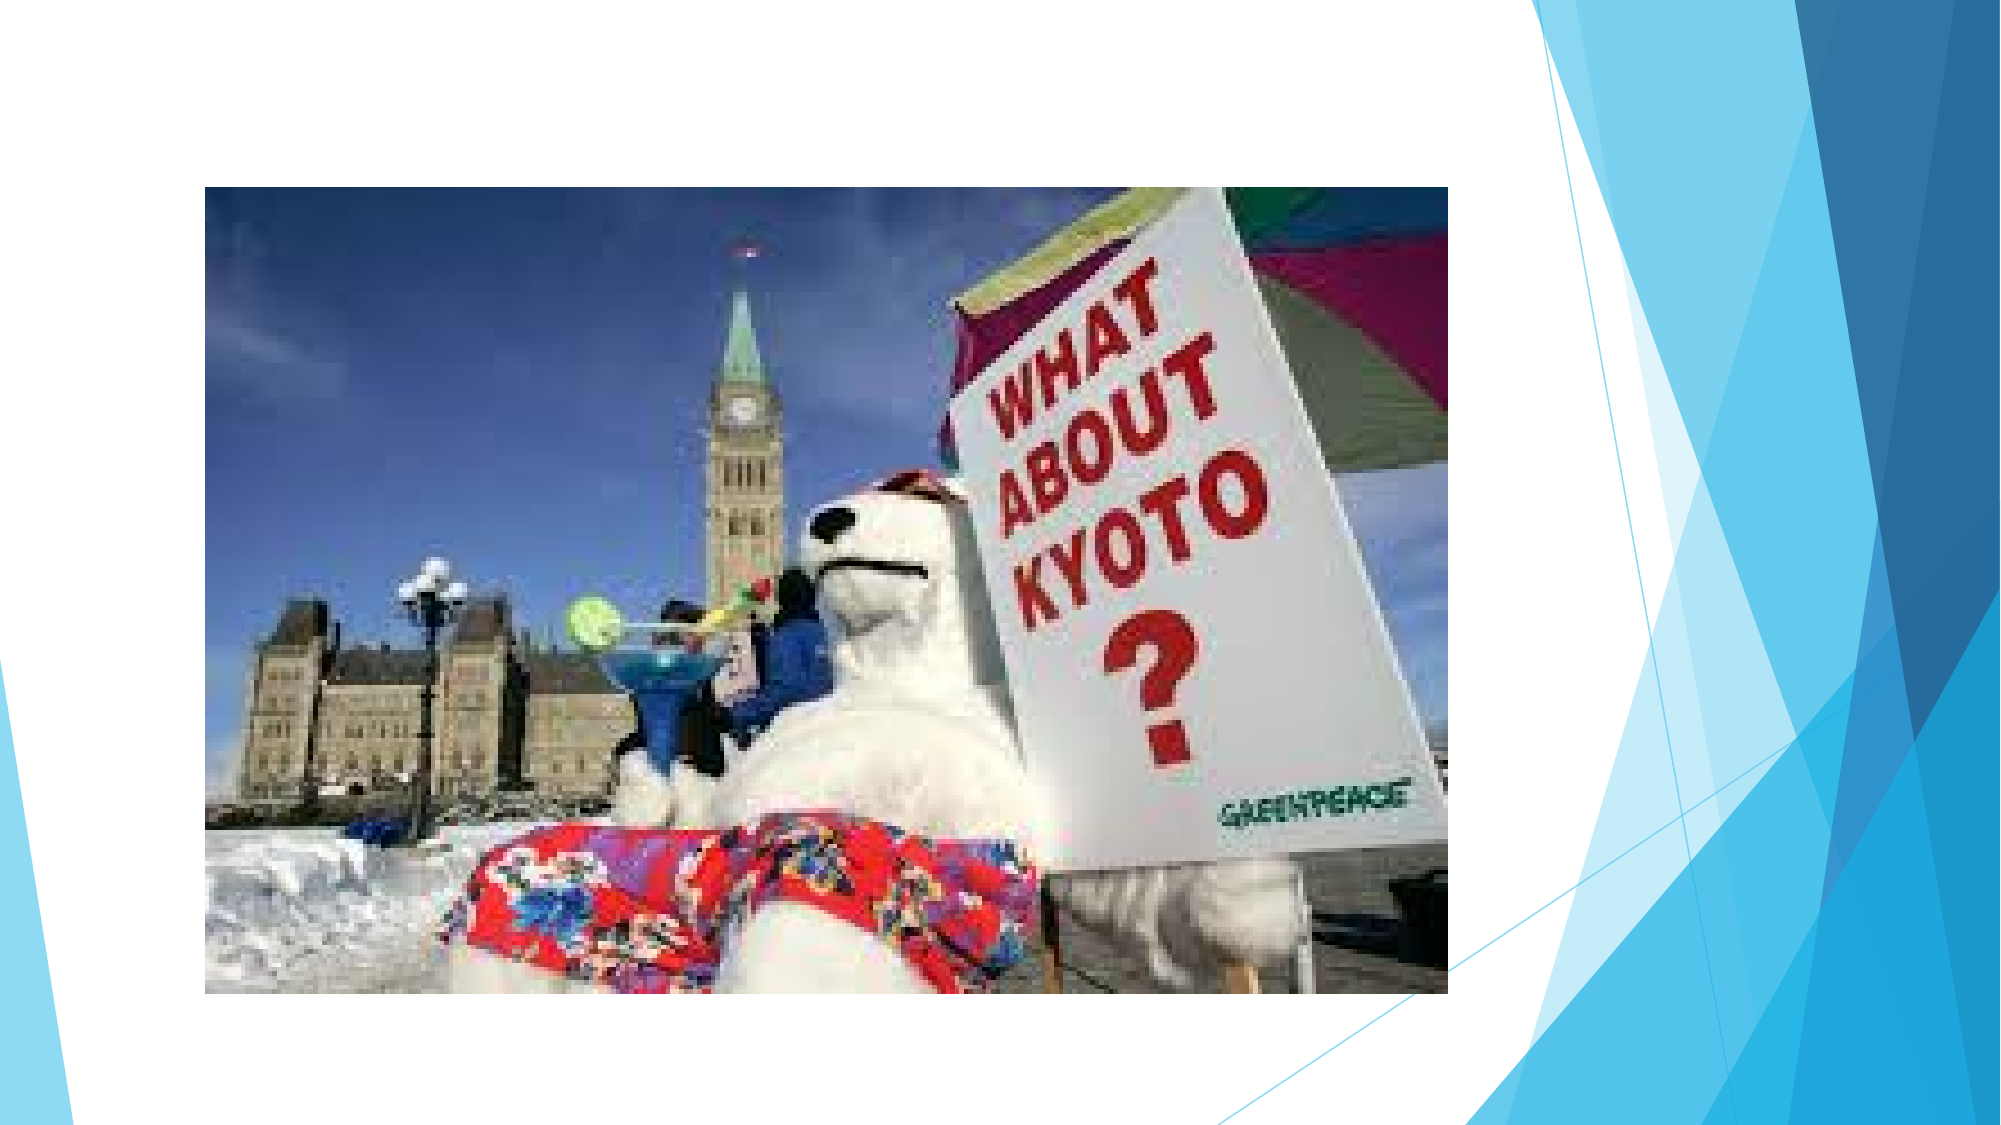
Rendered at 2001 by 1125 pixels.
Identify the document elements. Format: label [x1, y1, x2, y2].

picture [205, 187, 1448, 994]
